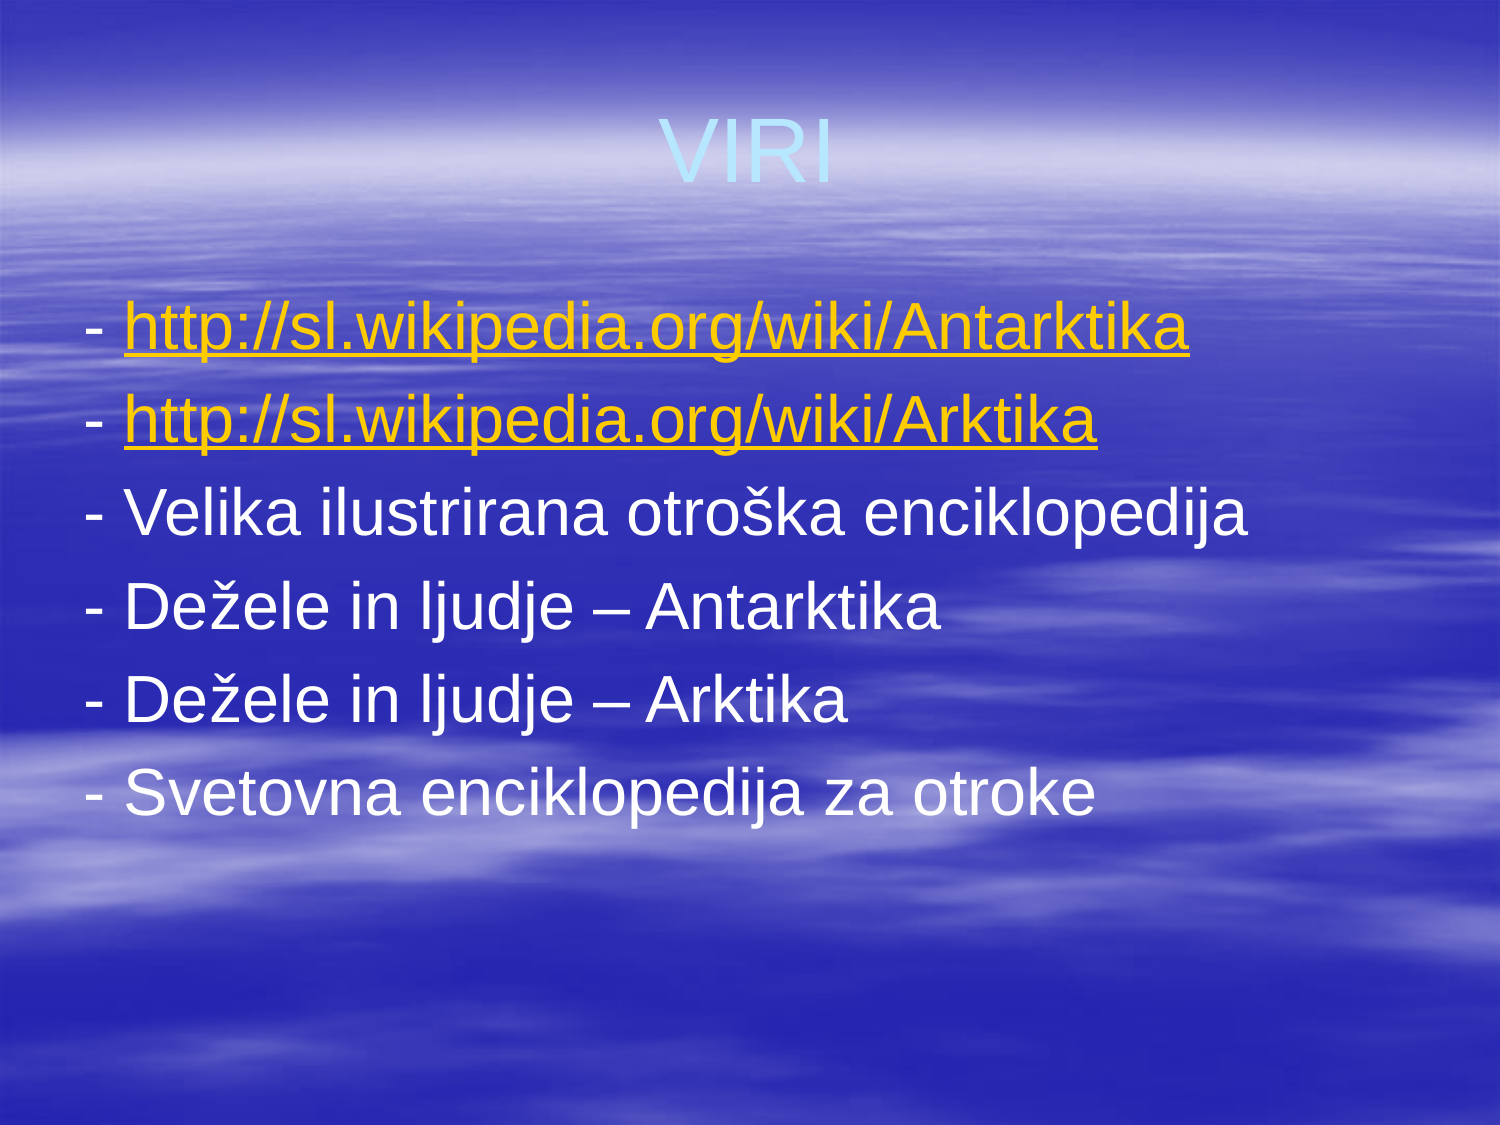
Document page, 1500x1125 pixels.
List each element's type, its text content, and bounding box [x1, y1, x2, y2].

picture [0, 0, 1500, 1125]
title VIRI [49, 37, 1446, 255]
list - http://sl.wikipedia.org/wiki/Antarktika - http://sl.wikipedia.org/wiki/Arktika - Velika ilustrirana otroška enciklopedija - Dežele in ljudje – Antarktika - Dežele in ljudje – Arktika - Svetovna enciklopedija za otroke [49, 275, 1451, 1001]
